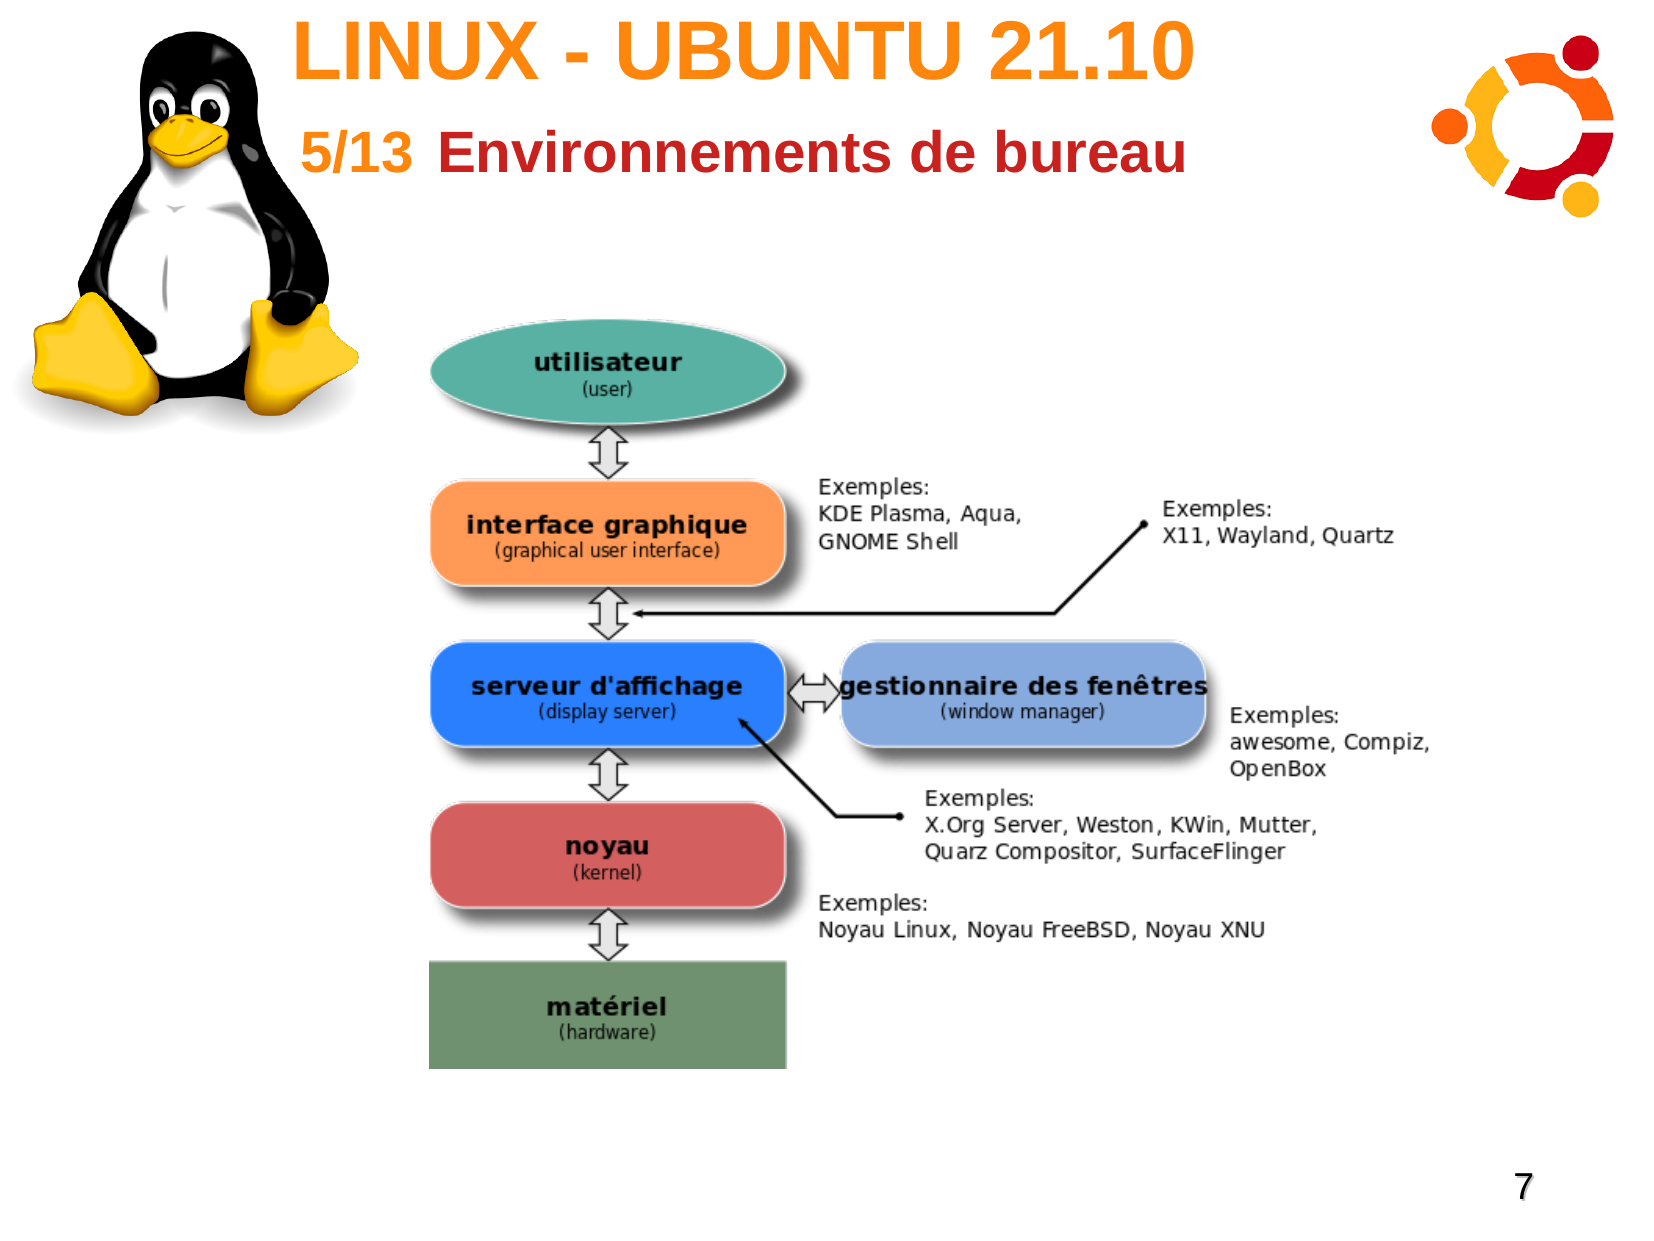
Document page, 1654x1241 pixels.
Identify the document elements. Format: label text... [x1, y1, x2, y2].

text_box <numéro> [1417, 1158, 1630, 1229]
picture [429, 318, 1430, 1069]
picture [12, 201, 378, 436]
picture [1423, 27, 1621, 225]
title LINUX - UBUNTU 21.10 5/13 Environnements de bureau [0, 0, 1489, 201]
